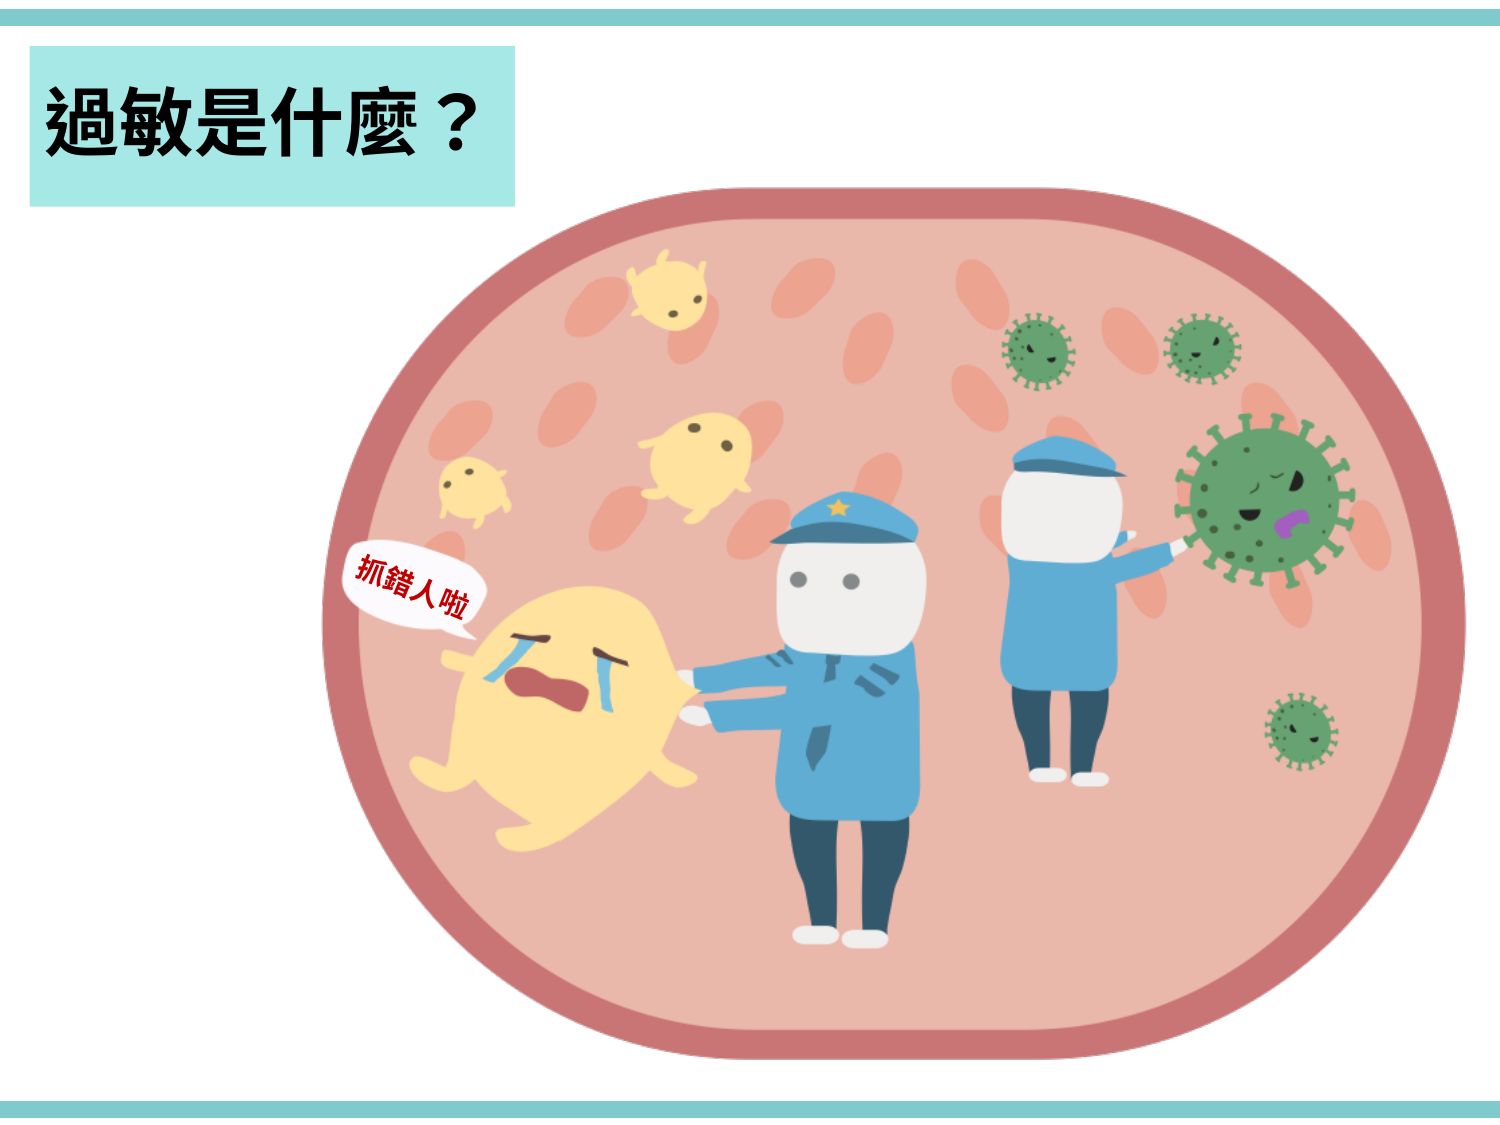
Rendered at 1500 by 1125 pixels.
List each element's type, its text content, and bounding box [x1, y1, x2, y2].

picture [209, 1118, 1500, 1125]
text_box [0, 9, 1500, 26]
text_box 抓錯人啦 [335, 535, 541, 659]
picture [209, 142, 1500, 1101]
text_box [0, 1101, 1500, 1118]
title 過敏是什麼？ [29, 45, 516, 207]
